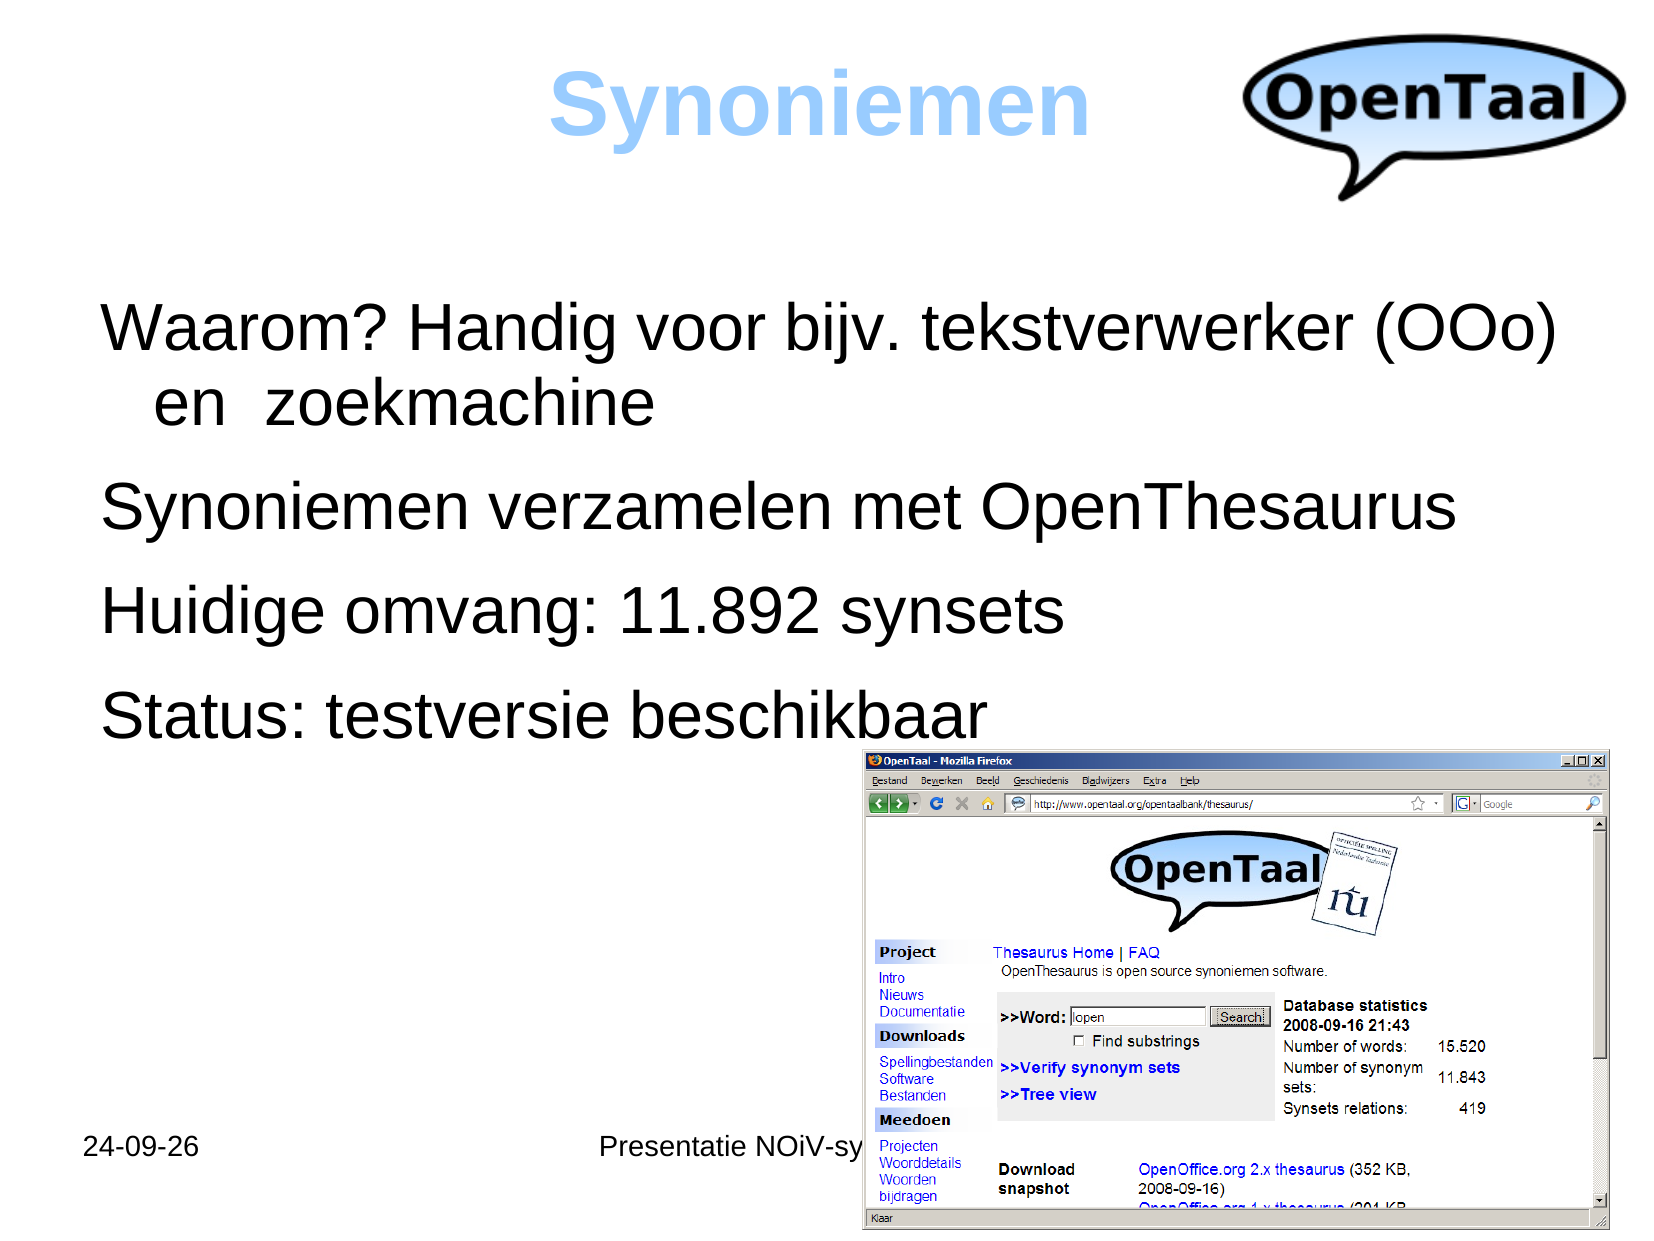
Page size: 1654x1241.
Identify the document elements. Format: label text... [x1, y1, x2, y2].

picture [862, 749, 1610, 1230]
picture [1565, 29, 1631, 206]
list Waarom? Handig voor bijv. tekstverwerker (OOo) en zoekmachine Synoniemen verzamelen met OpenThesaurus Huidige omvang: 11.892 synsets Status: testversie beschikbaar [82, 290, 1571, 1094]
title Synoniemen [76, 0, 1565, 208]
